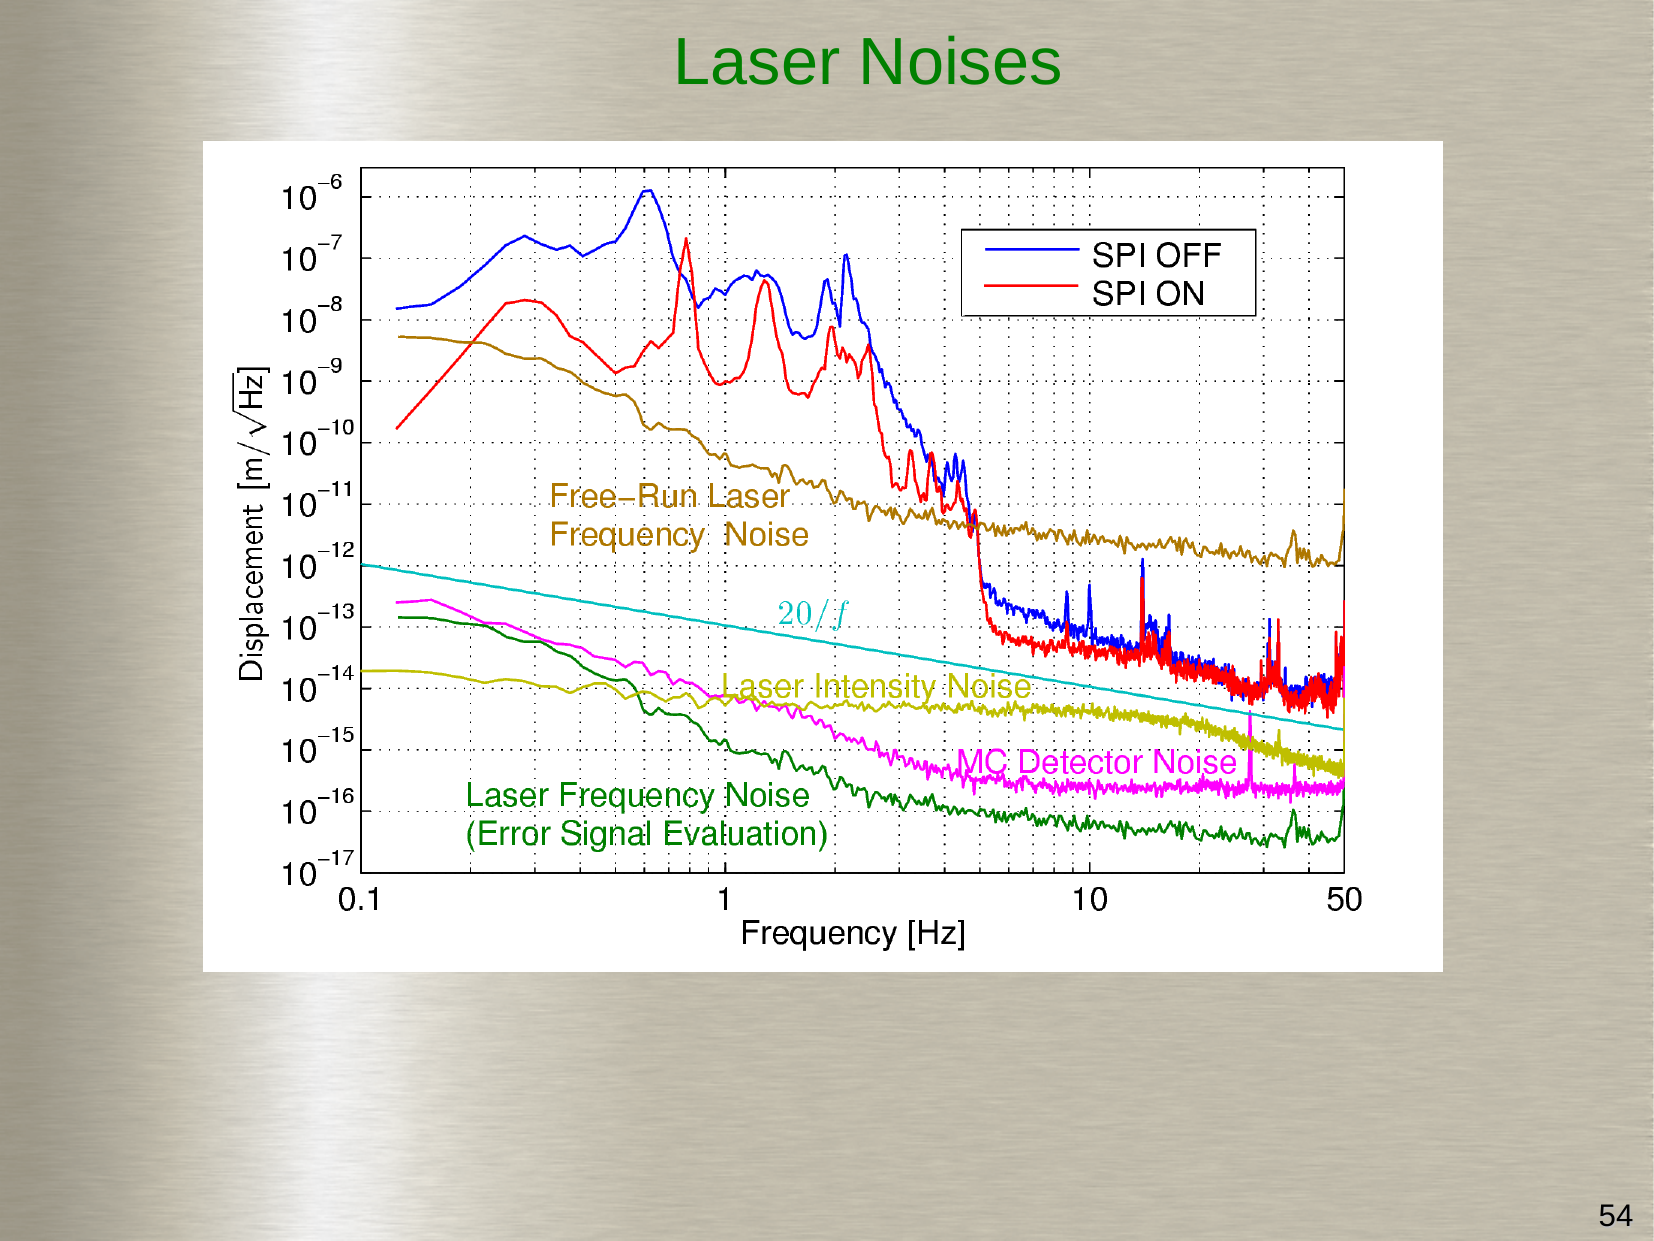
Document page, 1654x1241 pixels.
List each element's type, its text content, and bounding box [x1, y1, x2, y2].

text_box Laser Noises [659, 16, 1080, 106]
picture [0, 0, 1654, 1241]
